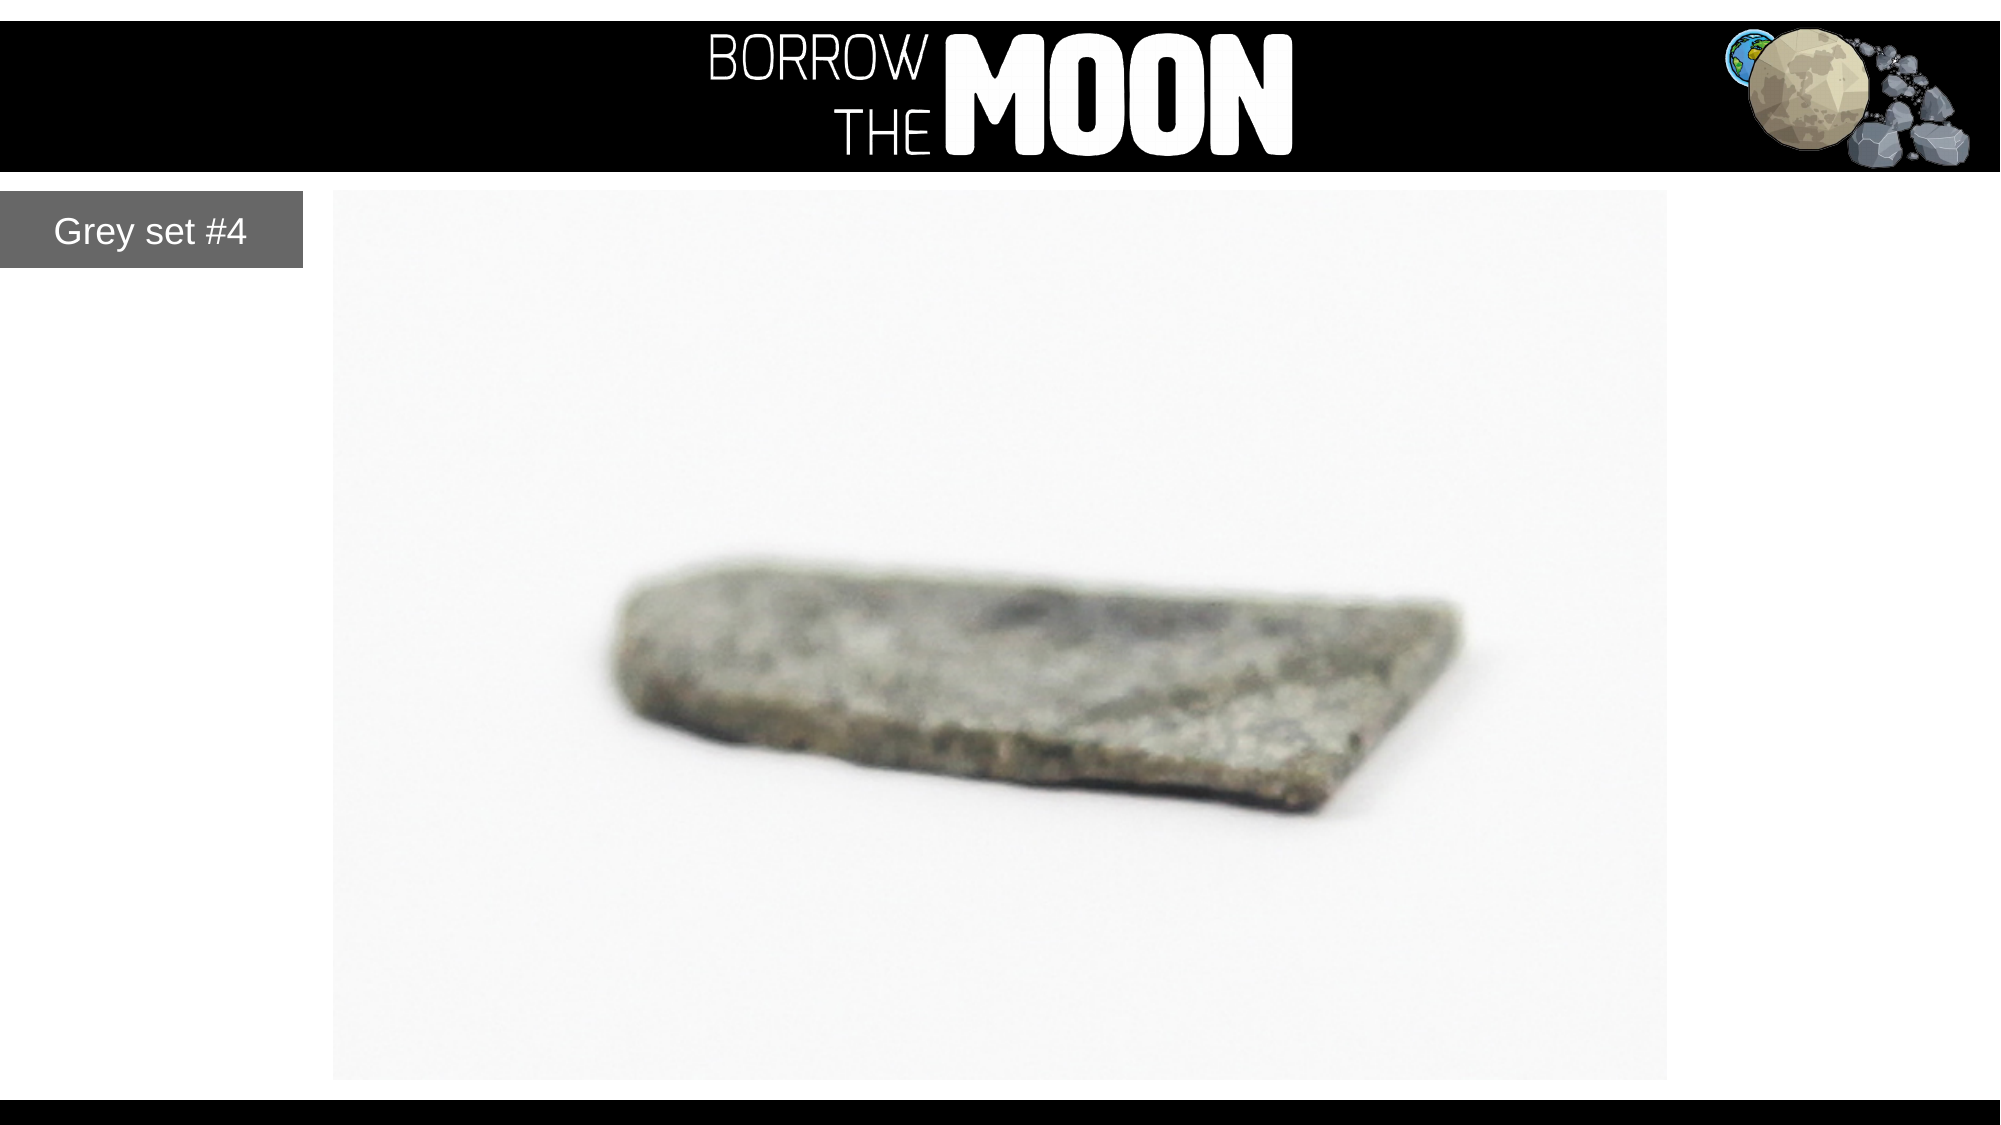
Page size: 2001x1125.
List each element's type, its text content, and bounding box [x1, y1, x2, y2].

text_box Grey set #4 [0, 191, 303, 268]
picture [333, 190, 1667, 1080]
